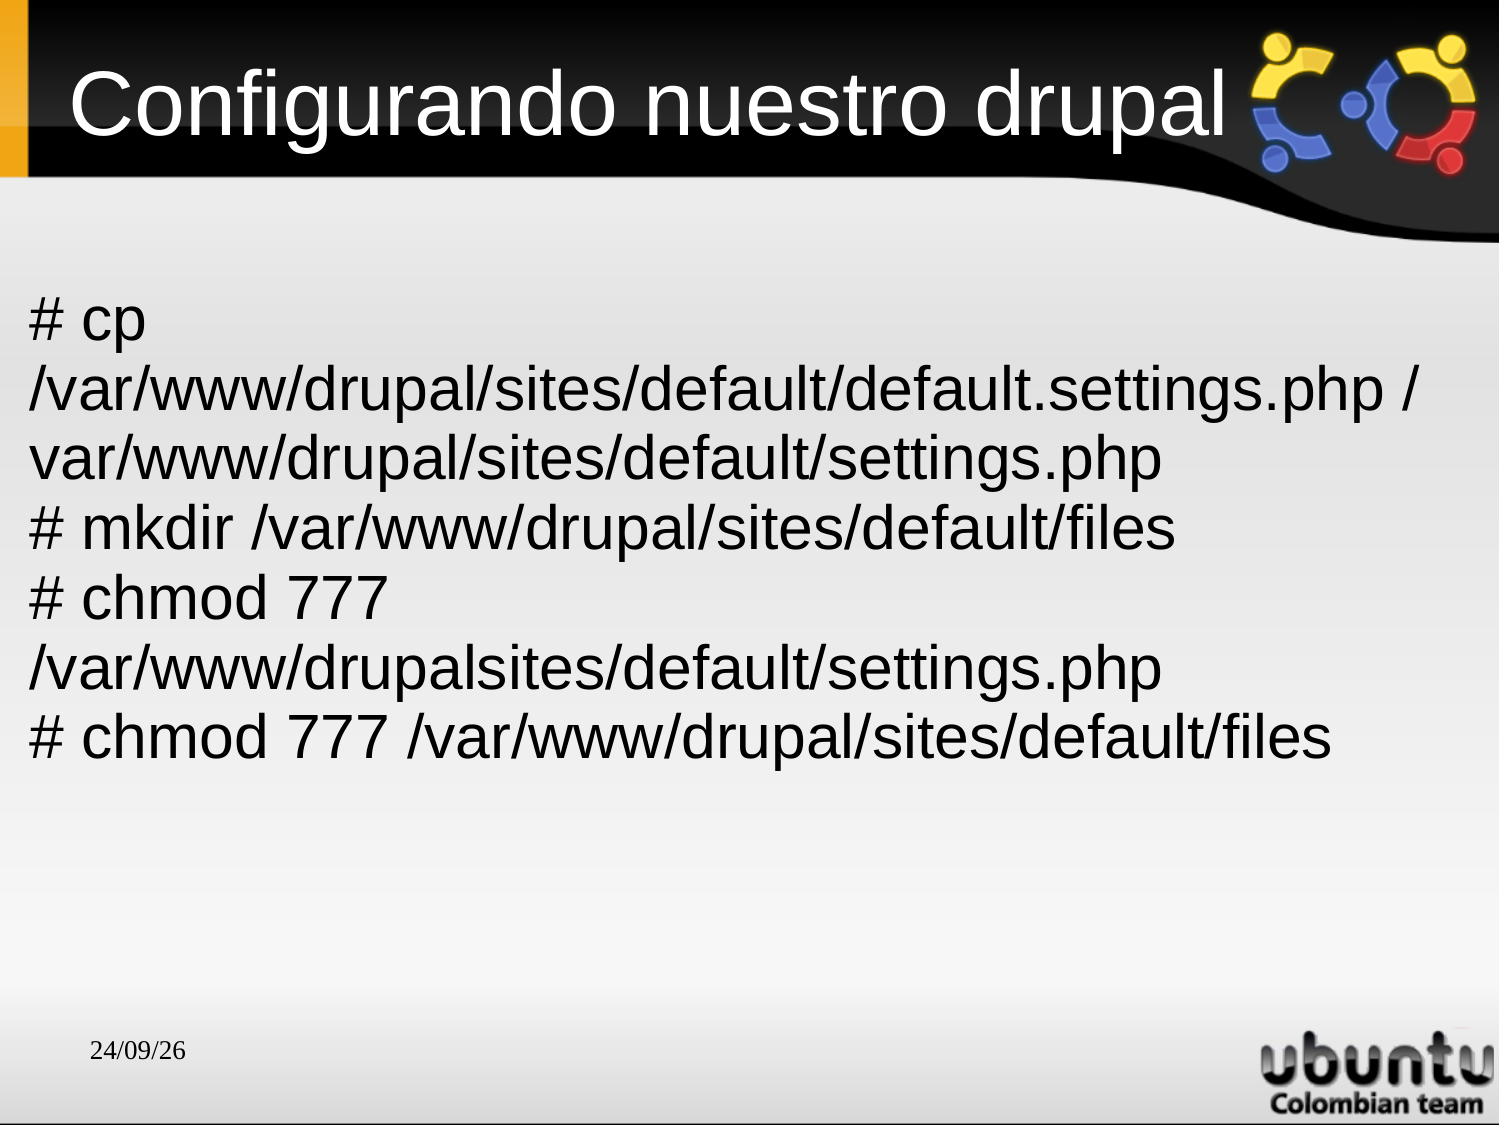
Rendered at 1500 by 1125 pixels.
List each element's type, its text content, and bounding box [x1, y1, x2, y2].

title # cp /var/www/drupal/sites/default/default.settings.php /var/www/drupal/sites/default/settings.php # mkdir /var/www/drupal/sites/default/files # chmod 777 /var/www/drupalsites/default/settings.php # chmod 777 /var/www/drupal/sites/default/files [29, 283, 1447, 857]
picture [0, 0, 1499, 1125]
title Configurando nuestro drupal [59, 29, 1241, 178]
